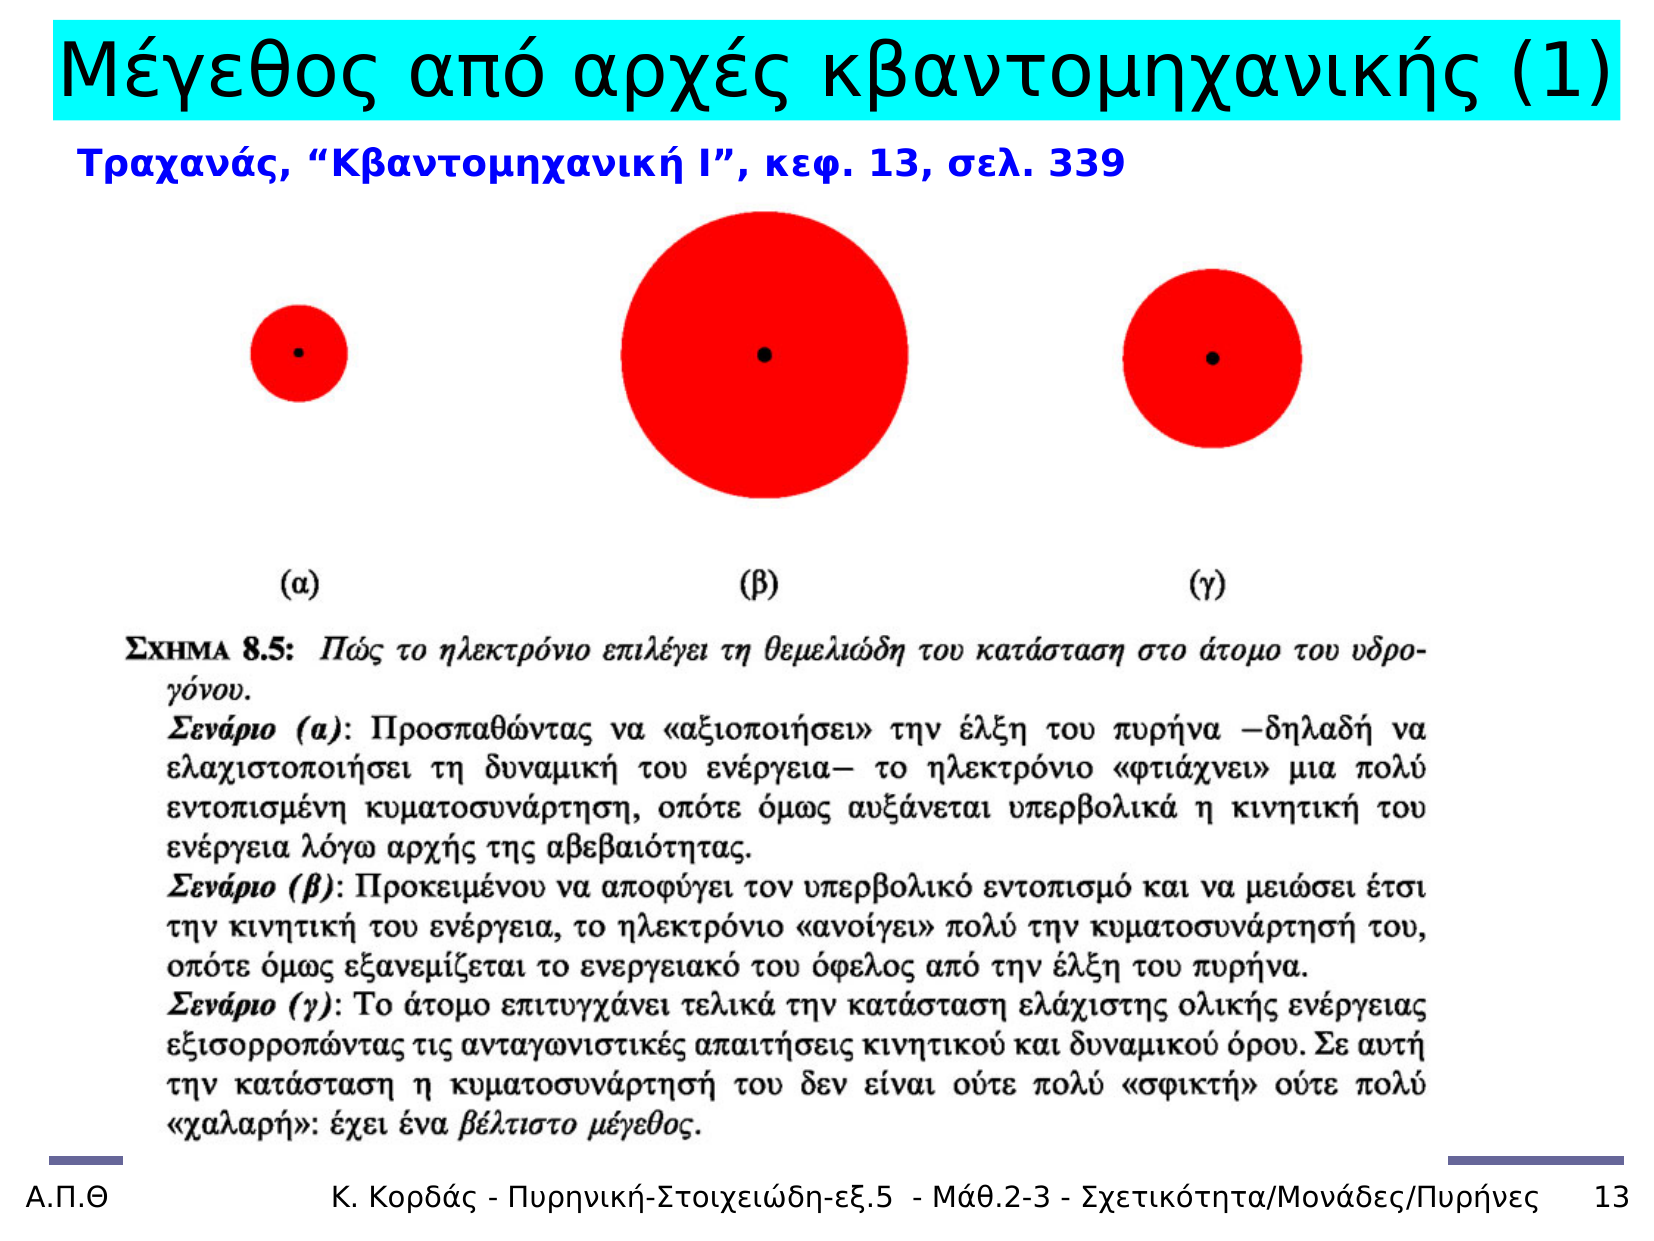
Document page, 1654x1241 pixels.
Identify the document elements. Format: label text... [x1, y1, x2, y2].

picture [123, 144, 1448, 1177]
text_box Τραχανάς, “Κβαντομηχανική Ι”, κεφ. 13, σελ. 339 [62, 134, 1142, 194]
title Μέγεθος από αρχές κβαντομηχανικής (1) [53, 19, 1621, 121]
